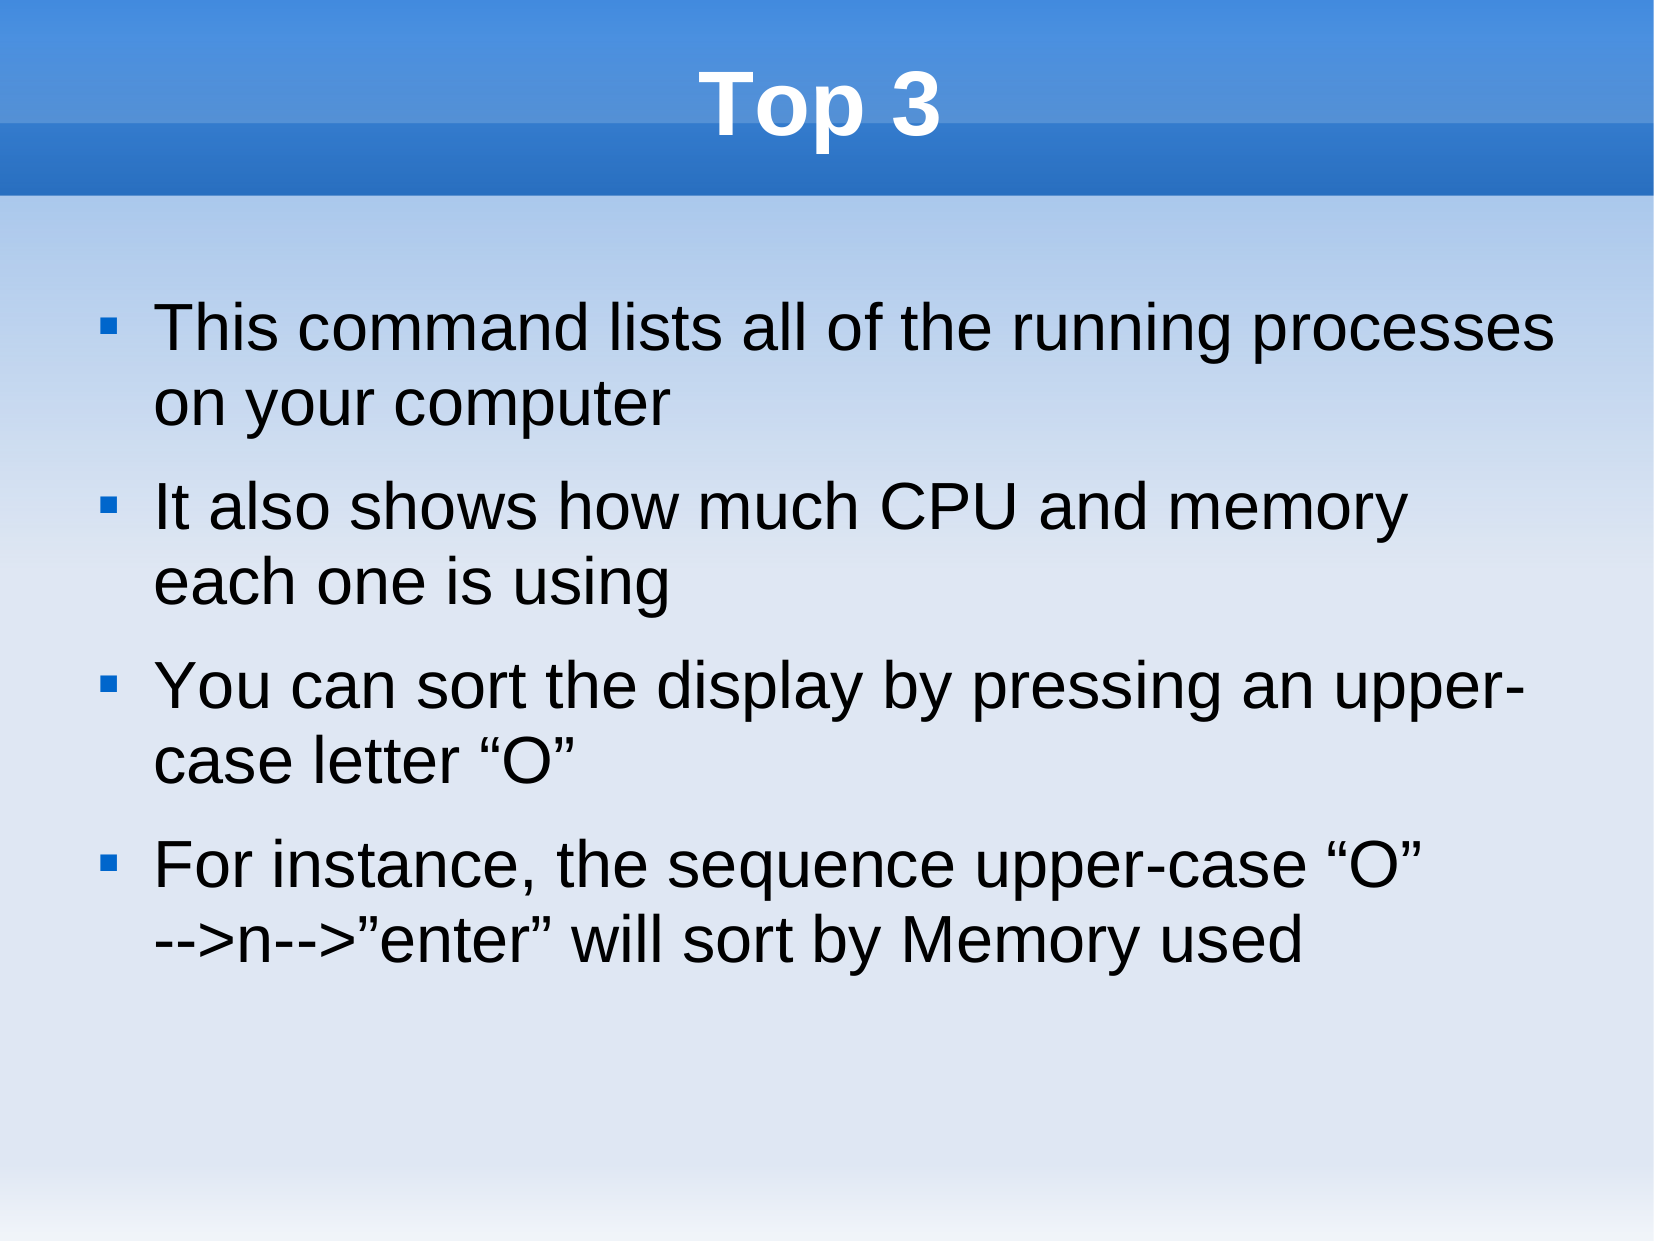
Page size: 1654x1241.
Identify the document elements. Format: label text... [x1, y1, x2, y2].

picture [0, 0, 1654, 1241]
title Top 3 [76, 0, 1565, 208]
list This command lists all of the running processes on your computer It also shows how much CPU and memory each one is using You can sort the display by pressing an upper-case letter “O” For instance, the sequence upper-case “O” -->n-->”enter” will sort by Memory used [82, 290, 1571, 1109]
